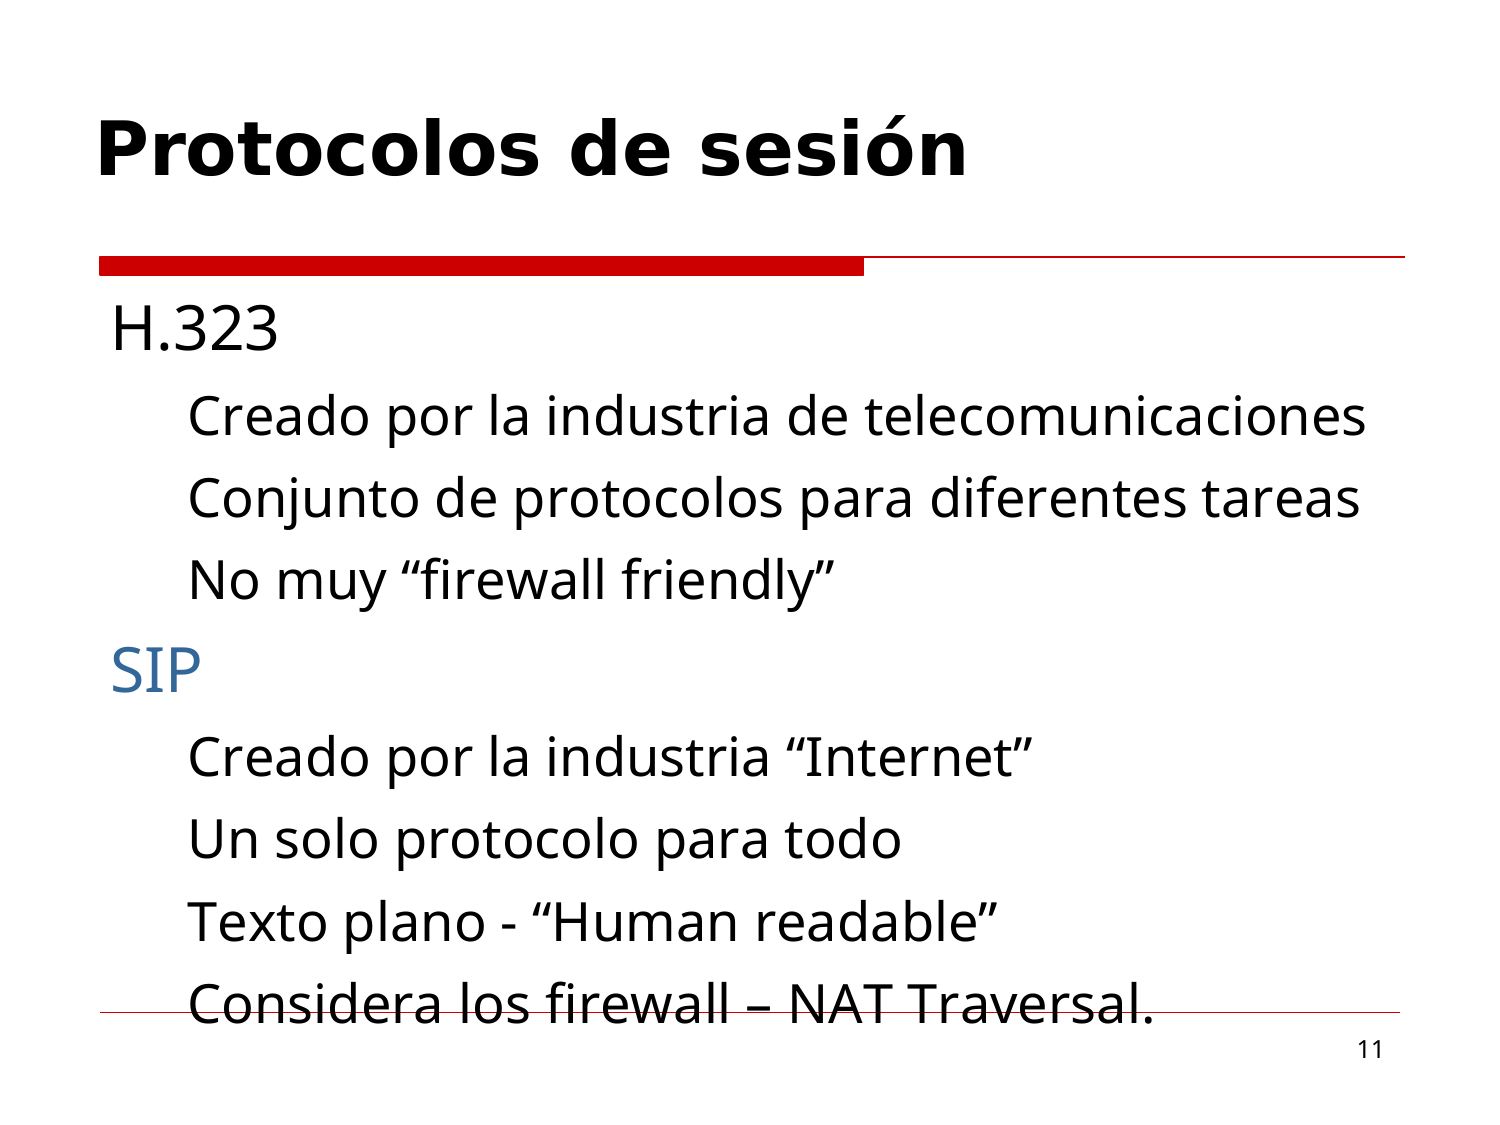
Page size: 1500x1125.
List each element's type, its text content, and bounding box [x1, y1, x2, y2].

list H.323 Creado por la industria de telecomunicaciones Conjunto de protocolos para diferentes tareas No muy “firewall friendly” SIP Creado por la industria “Internet” Un solo protocolo para todo Texto plano - “Human readable” Considera los firewall – NAT Traversal. [92, 287, 1406, 989]
title Protocolos de sesión [94, 50, 1408, 250]
